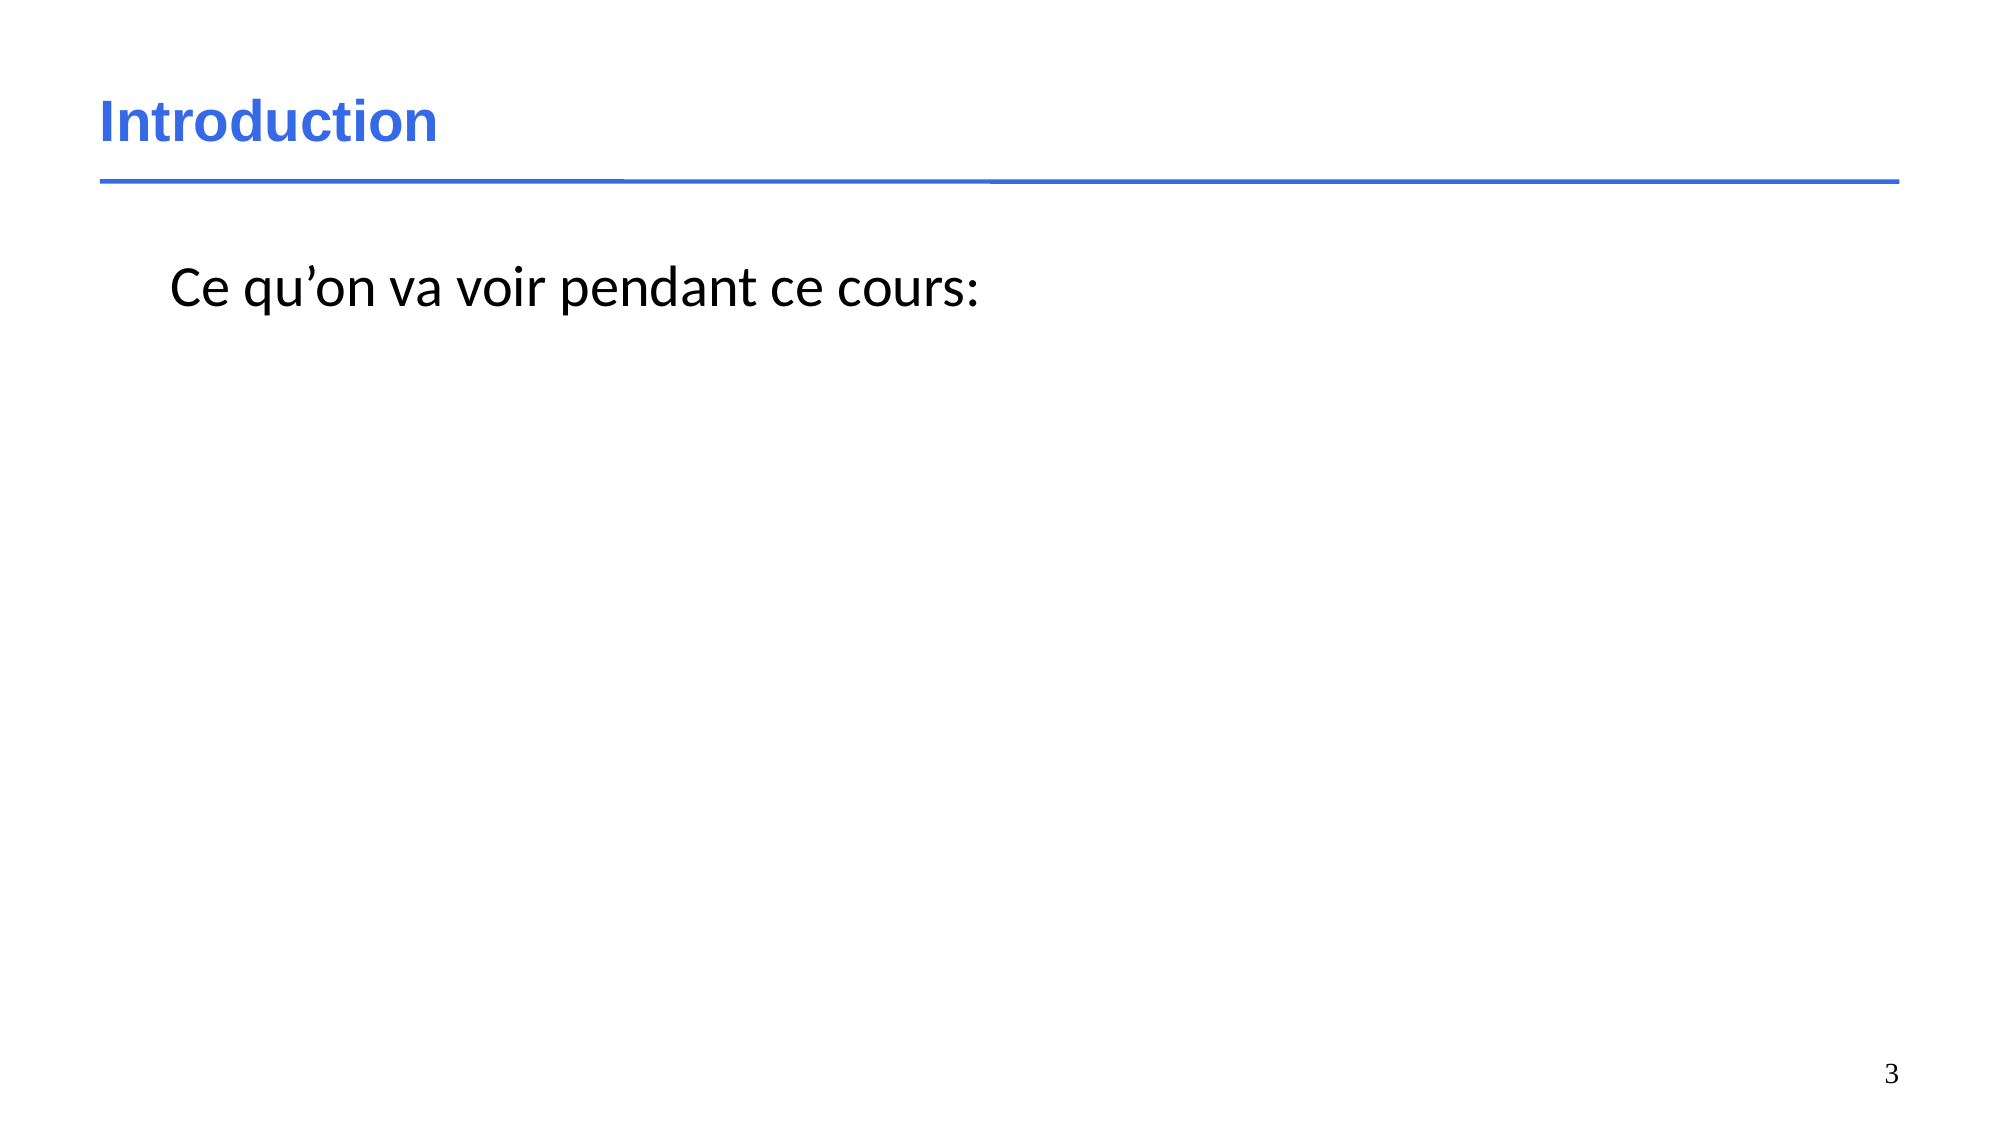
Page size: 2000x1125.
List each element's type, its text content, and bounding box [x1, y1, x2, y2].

title Introduction [99, 27, 1900, 215]
list Ce qu’on va voir pendant ce cours: [99, 263, 1900, 976]
